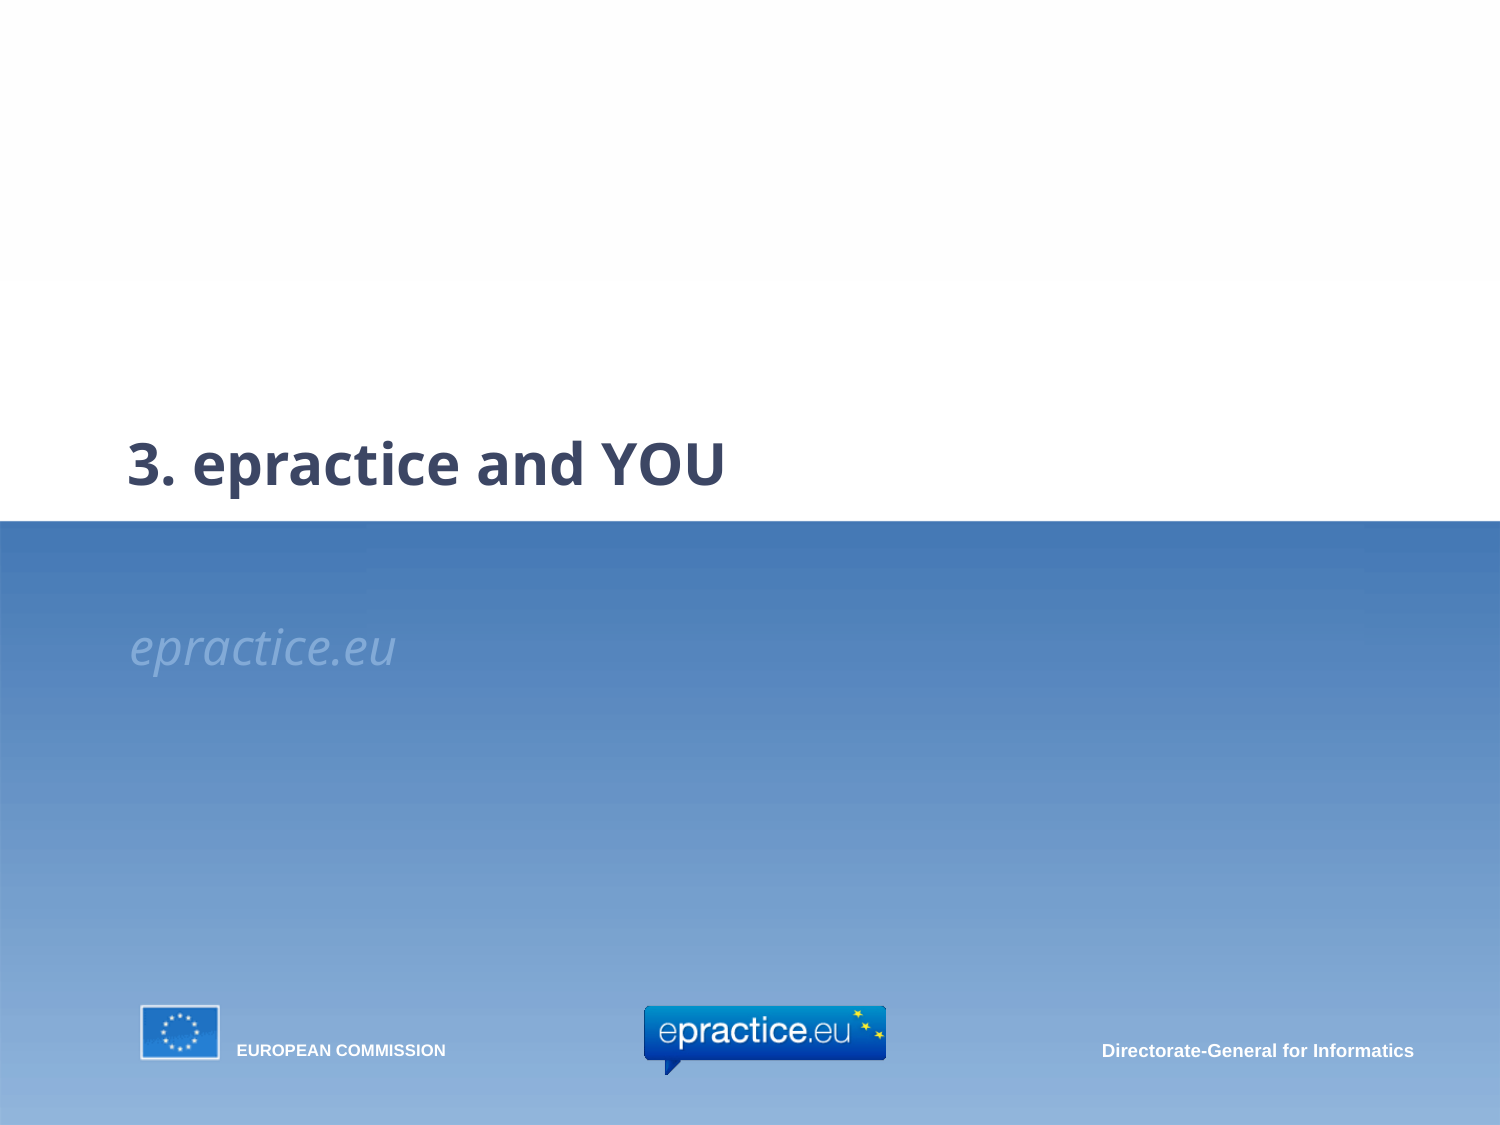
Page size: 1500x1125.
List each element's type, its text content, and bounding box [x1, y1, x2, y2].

title 3. epractice and YOU [112, 263, 1402, 506]
subtitle epractice.eu [115, 611, 1166, 785]
picture [0, 0, 1500, 1125]
